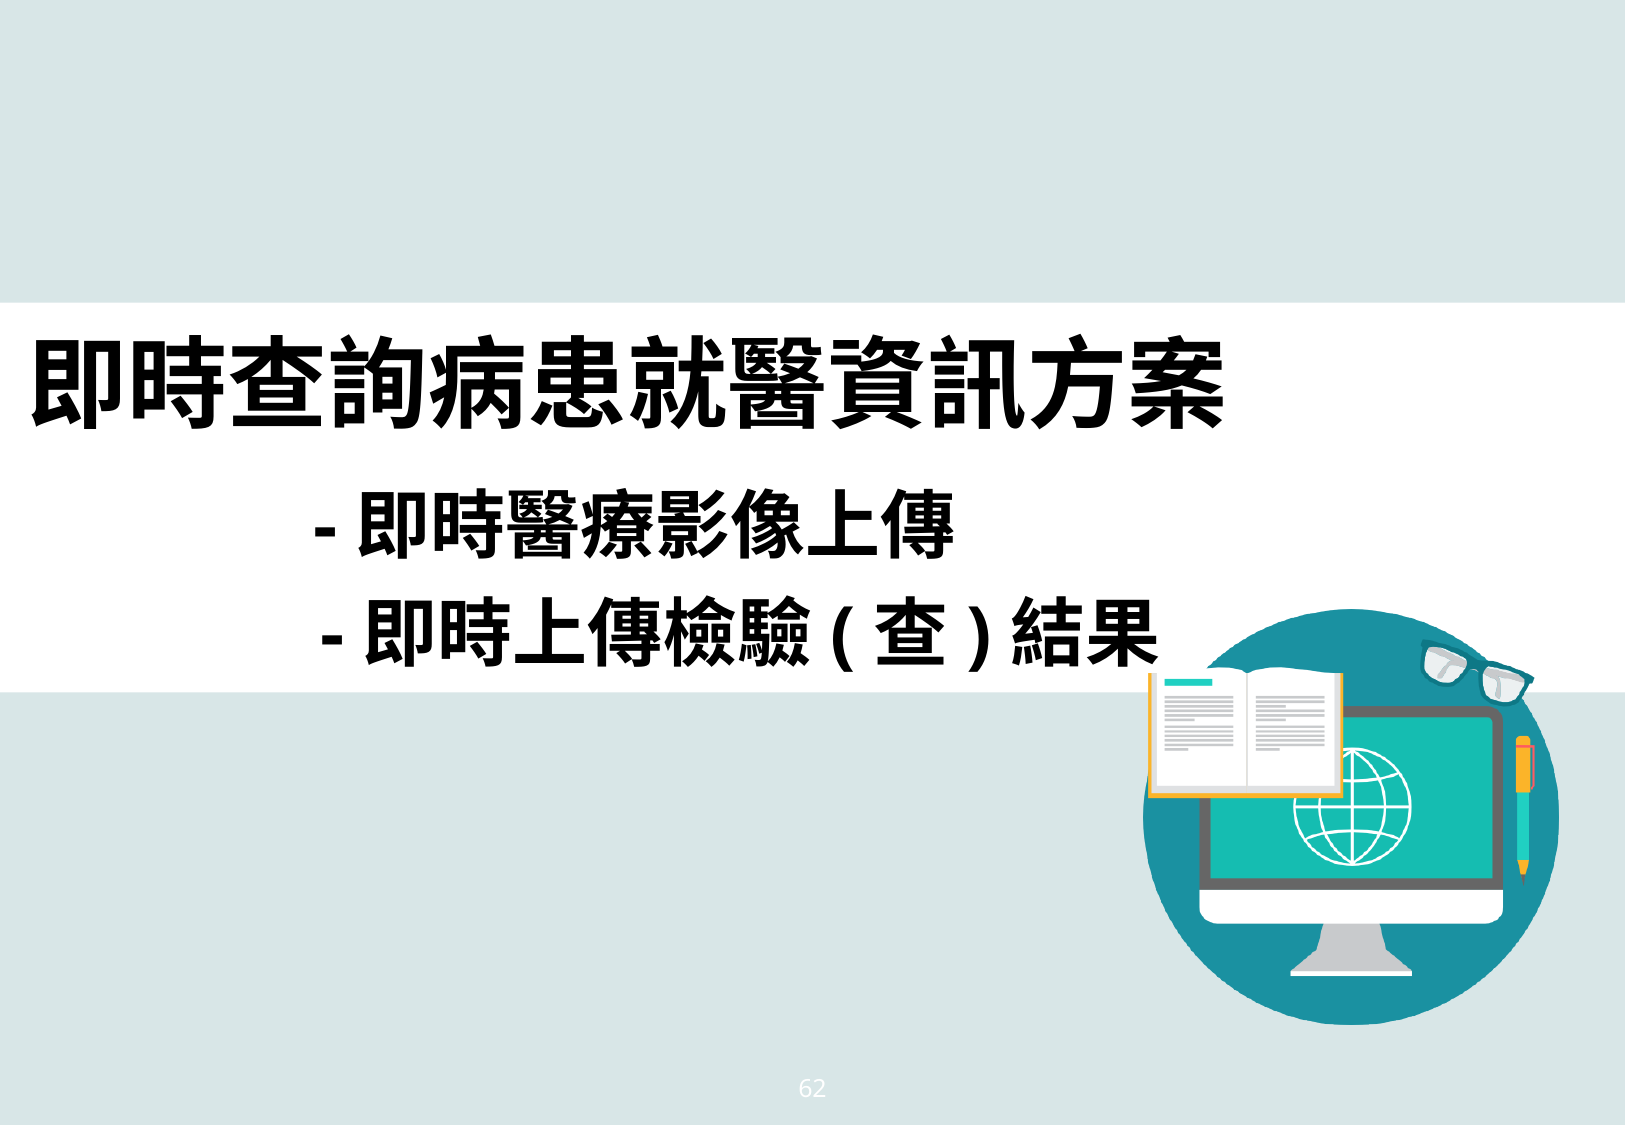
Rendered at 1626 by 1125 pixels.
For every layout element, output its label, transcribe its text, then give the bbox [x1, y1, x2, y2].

picture [1143, 609, 1559, 1025]
list 即時查詢病患就醫資訊方案 -即時醫療影像上傳 -即時上傳檢驗(查)結果 [0, 302, 1625, 693]
text_box <編號> [771, 1057, 854, 1125]
